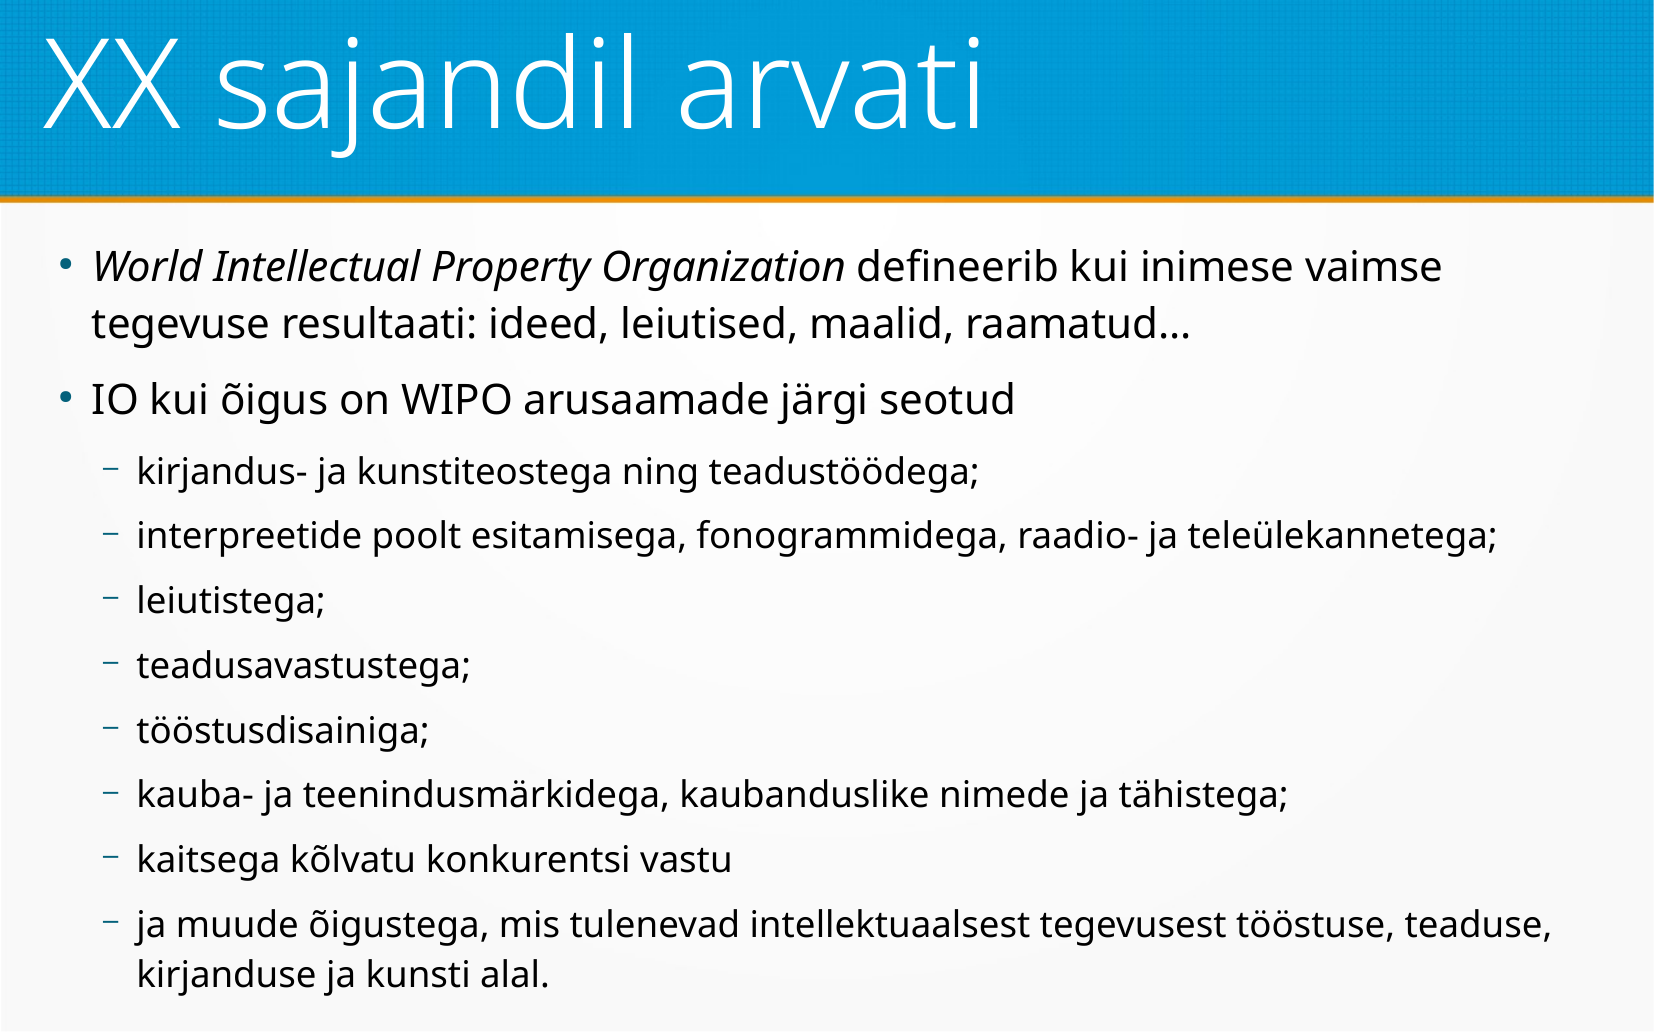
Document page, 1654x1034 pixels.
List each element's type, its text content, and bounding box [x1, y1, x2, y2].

list World Intellectual Property Organization defineerib kui inimese vaimse tegevuse resultaati: ideed, leiutised, maalid, raamatud... IO kui õigus on WIPO arusaamade järgi seotud kirjandus- ja kunstiteostega ning teadustöödega; interpreetide poolt esitamisega, fonogrammidega, raadio- ja teleülekannetega; leiutistega; teadusavastustega; tööstusdisainiga; kauba- ja teenindusmärkidega, kaubanduslike nimede ja tähistega; kaitsega kõlvatu konkurentsi vastu ja muude õigustega, mis tulenevad intellektuaalsest tegevusest tööstuse, teaduse, kirjanduse ja kunsti alal. [47, 236, 1607, 1002]
picture [0, 195, 1654, 1034]
title XX sajandil arvati [43, 0, 1619, 166]
